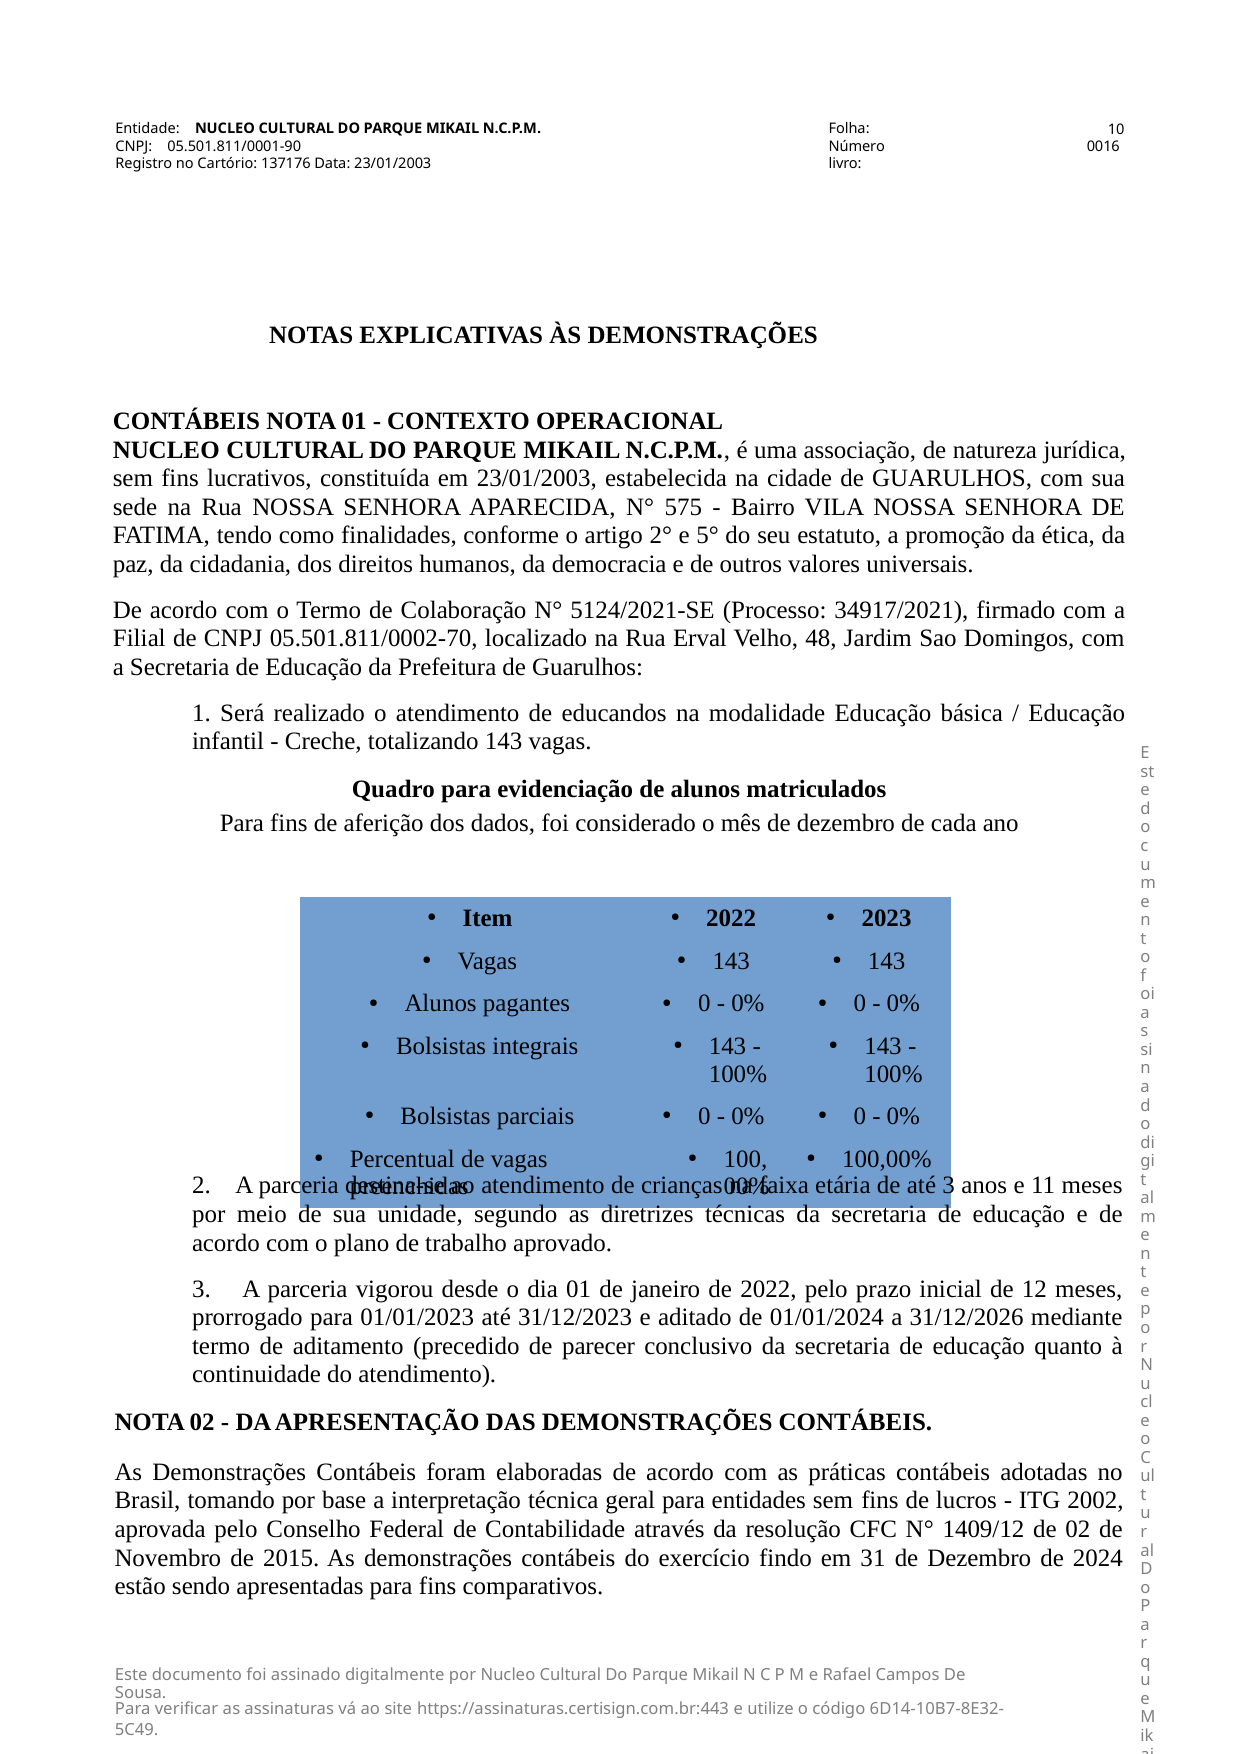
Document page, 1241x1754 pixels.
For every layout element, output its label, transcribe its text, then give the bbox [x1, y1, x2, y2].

text_box Entidade: NUCLEO CULTURAL DO PARQUE MIKAIL N.C.P.M. CNPJ: 05.501.811/0001-90 Registro no Cartório: 137176 Data: 23/01/2003 [115, 119, 620, 174]
table_cell 0 - 0% [787, 1095, 951, 1138]
table_cell 0 - 0% [640, 982, 787, 1025]
table_cell Alunos pagantes [300, 982, 640, 1025]
table_cell Bolsistas parciais [300, 1095, 640, 1138]
table_cell Bolsistas integrais [300, 1025, 640, 1095]
text_box Este documento foi assinado digitalmente por Nucleo Cultural Do Parque Mikail N C P M e Rafael Campos De Sousa. Para verificar as assinaturas vá ao site https://assinaturas.certisign.com.br:443 e utilize o código 6D14-10B7-8E32-5C49. [1140, 744, 1180, 1639]
text_box Este documento foi assinado digitalmente por Nucleo Cultural Do Parque Mikail N C P M e Rafael Campos De Sousa. Para verificar as assinaturas vá ao site https://assinaturas.certisign.com.br:443 e utilize o código 6D14-10B7-8E32-5C49. [115, 1665, 1010, 1705]
text_box 2. A parceria destina-se ao atendimento de crianças na faixa etária de até 3 anos e 11 meses por meio de sua unidade, segundo as diretrizes técnicas da secretaria de educação e de acordo com o plano de trabalho aprovado. 3. A parceria vigorou desde o dia 01 de janeiro de 2022, pelo prazo inicial de 12 meses, prorrogado para 01/01/2023 até 31/12/2023 e aditado de 01/01/2024 a 31/12/2026 mediante termo de aditamento (precedido de parecer conclusivo da secretaria de educação quanto à continuidade do atendimento). NOTA 02 - DA APRESENTAÇÃO DAS DEMONSTRAÇÕES CONTÁBEIS. As Demonstrações Contábeis foram elaboradas de acordo com as práticas contábeis adotadas no Brasil, tomando por base a interpretação técnica geral para entidades sem fins de lucros - ITG 2002, aprovada pelo Conselho Federal de Contabilidade através da resolução CFC N° 1409/12 de 02 de Novembro de 2015. As demonstrações contábeis do exercício findo em 31 de Dezembro de 2024 estão sendo apresentadas para fins comparativos. [115, 1170, 1124, 1631]
table_cell 100,00% [640, 1138, 787, 1170]
table_cell 143 - 100% [640, 1025, 787, 1095]
table_header 2023 [787, 897, 951, 940]
table_cell 143 [787, 940, 951, 982]
text_box 10 0016 [1087, 120, 1125, 154]
table_cell 143 - 100% [787, 1025, 951, 1095]
table_header Item [300, 897, 640, 940]
table_cell 0 - 0% [640, 1095, 787, 1138]
table_cell Vagas [300, 940, 640, 982]
table_cell 100,00% [787, 1138, 951, 1170]
table_header 2022 [640, 897, 787, 940]
text_box Folha: Número livro: [828, 119, 919, 154]
table_cell 143 [640, 940, 787, 982]
text_box NOTAS EXPLICATIVAS ÀS DEMONSTRAÇÕES CONTÁBEIS NOTA 01 - CONTEXTO OPERACIONAL NUCLEO CULTURAL DO PARQUE MIKAIL N.C.P.M., é uma associação, de natureza jurídica, sem fins lucrativos, constituída em 23/01/2003, estabelecida na cidade de GUARULHOS, com sua sede na Rua NOSSA SENHORA APARECIDA, N° 575 - Bairro VILA NOSSA SENHORA DE FATIMA, tendo como finalidades, conforme o artigo 2° e 5° do seu estatuto, a promoção da ética, da paz, da cidadania, dos direitos humanos, da democracia e de outros valores universais. De acordo com o Termo de Colaboração N° 5124/2021-SE (Processo: 34917/2021), firmado com a Filial de CNPJ 05.501.811/0002-70, localizado na Rua Erval Velho, 48, Jardim Sao Domingos, com a Secretaria de Educação da Prefeitura de Guarulhos: 1. Será realizado o atendimento de educandos na modalidade Educação básica / Educação infantil - Creche, totalizando 143 vagas. Quadro para evidenciação de alunos matriculados Para fins de aferição dos dados, foi considerado o mês de dezembro de cada ano [113, 263, 1127, 871]
table_cell Percentual de vagas preenchidas [300, 1138, 640, 1170]
table_cell 0 - 0% [787, 982, 951, 1025]
